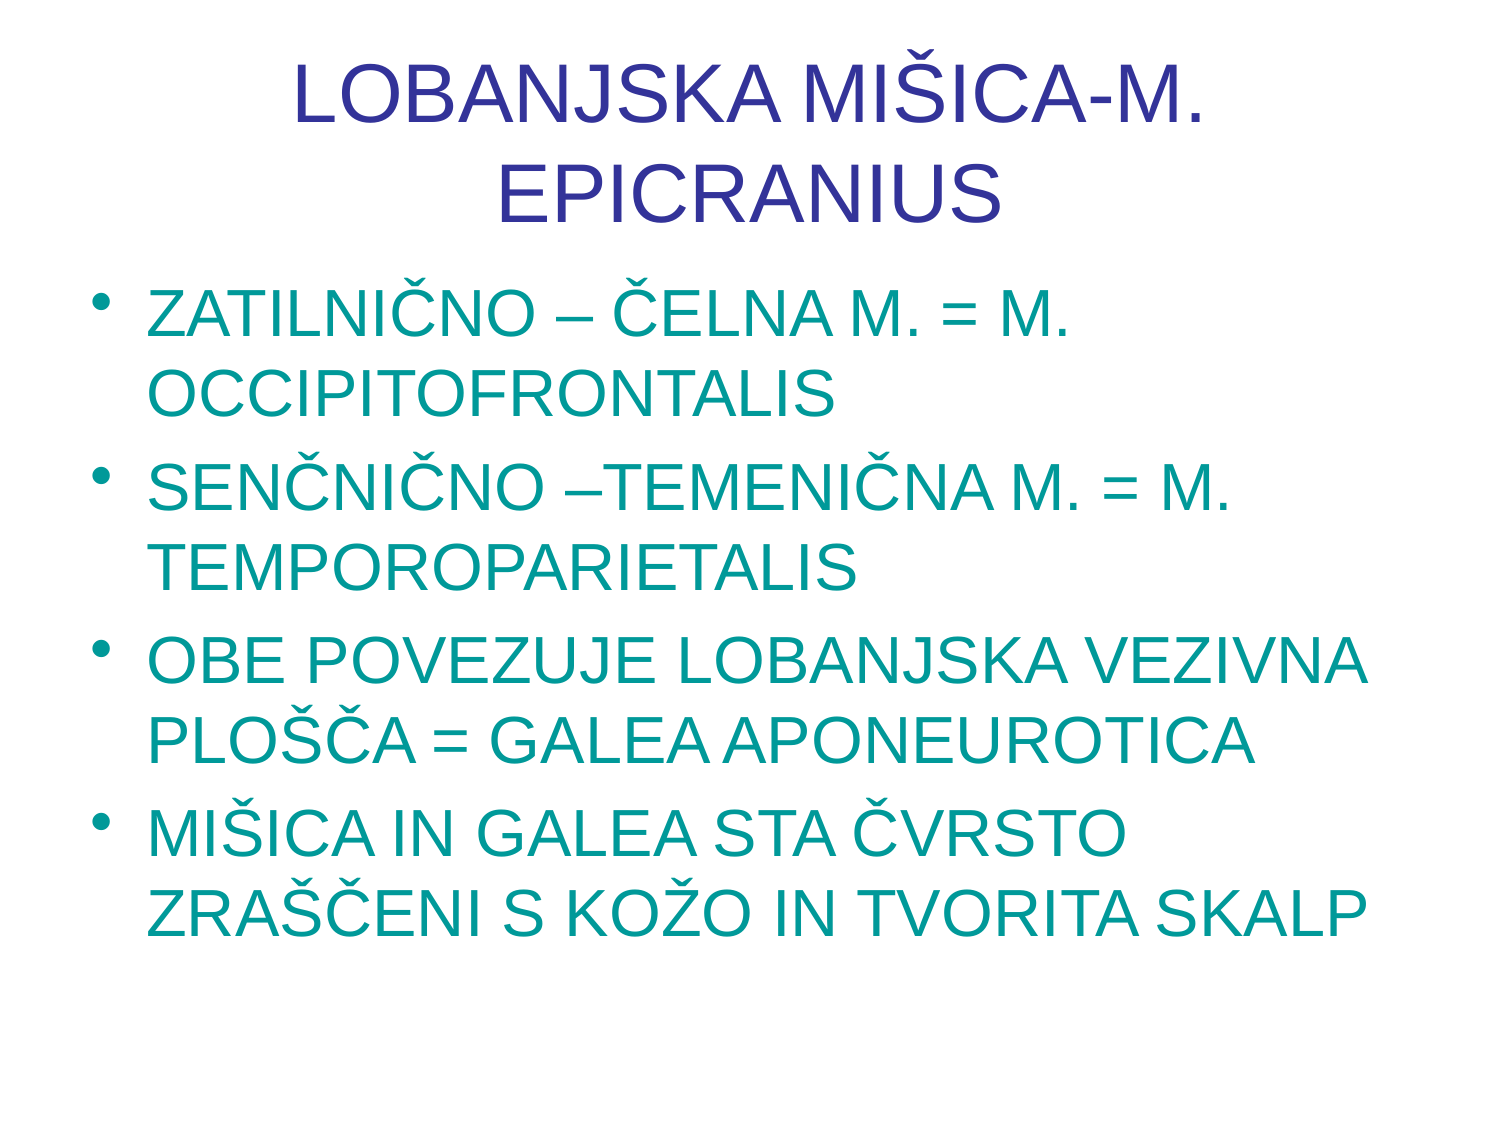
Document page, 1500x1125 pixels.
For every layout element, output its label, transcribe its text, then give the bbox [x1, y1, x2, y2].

list ZATILNIČNO – ČELNA M. = M. OCCIPITOFRONTALIS SENČNIČNO –TEMENIČNA M. = M. TEMPOROPARIETALIS OBE POVEZUJE LOBANJSKA VEZIVNA PLOŠČA = GALEA APONEUROTICA MIŠICA IN GALEA STA ČVRSTO ZRAŠČENI S KOŽO IN TVORITA SKALP [75, 262, 1425, 1005]
title LOBANJSKA MIŠICA-M. EPICRANIUS [75, 45, 1425, 233]
